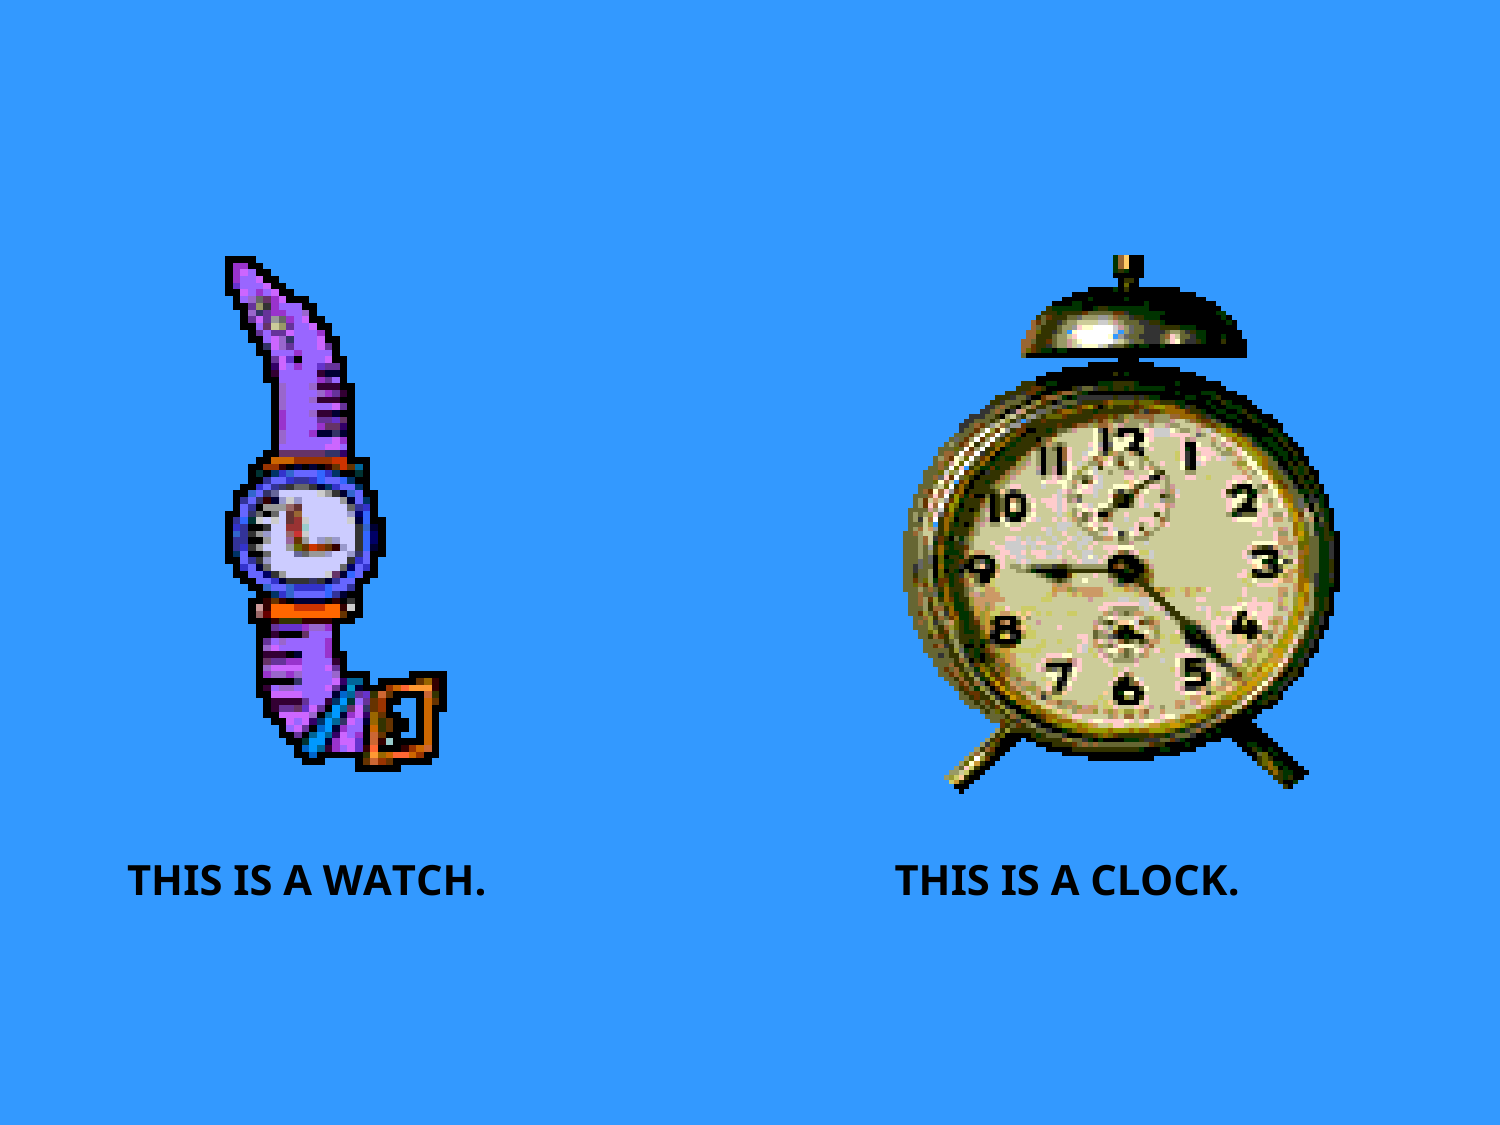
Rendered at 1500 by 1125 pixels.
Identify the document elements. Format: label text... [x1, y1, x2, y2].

picture [903, 255, 1340, 799]
text_box THIS IS A CLOCK. [879, 846, 1424, 912]
picture [218, 243, 455, 779]
text_box THIS IS A WATCH. [112, 846, 656, 912]
